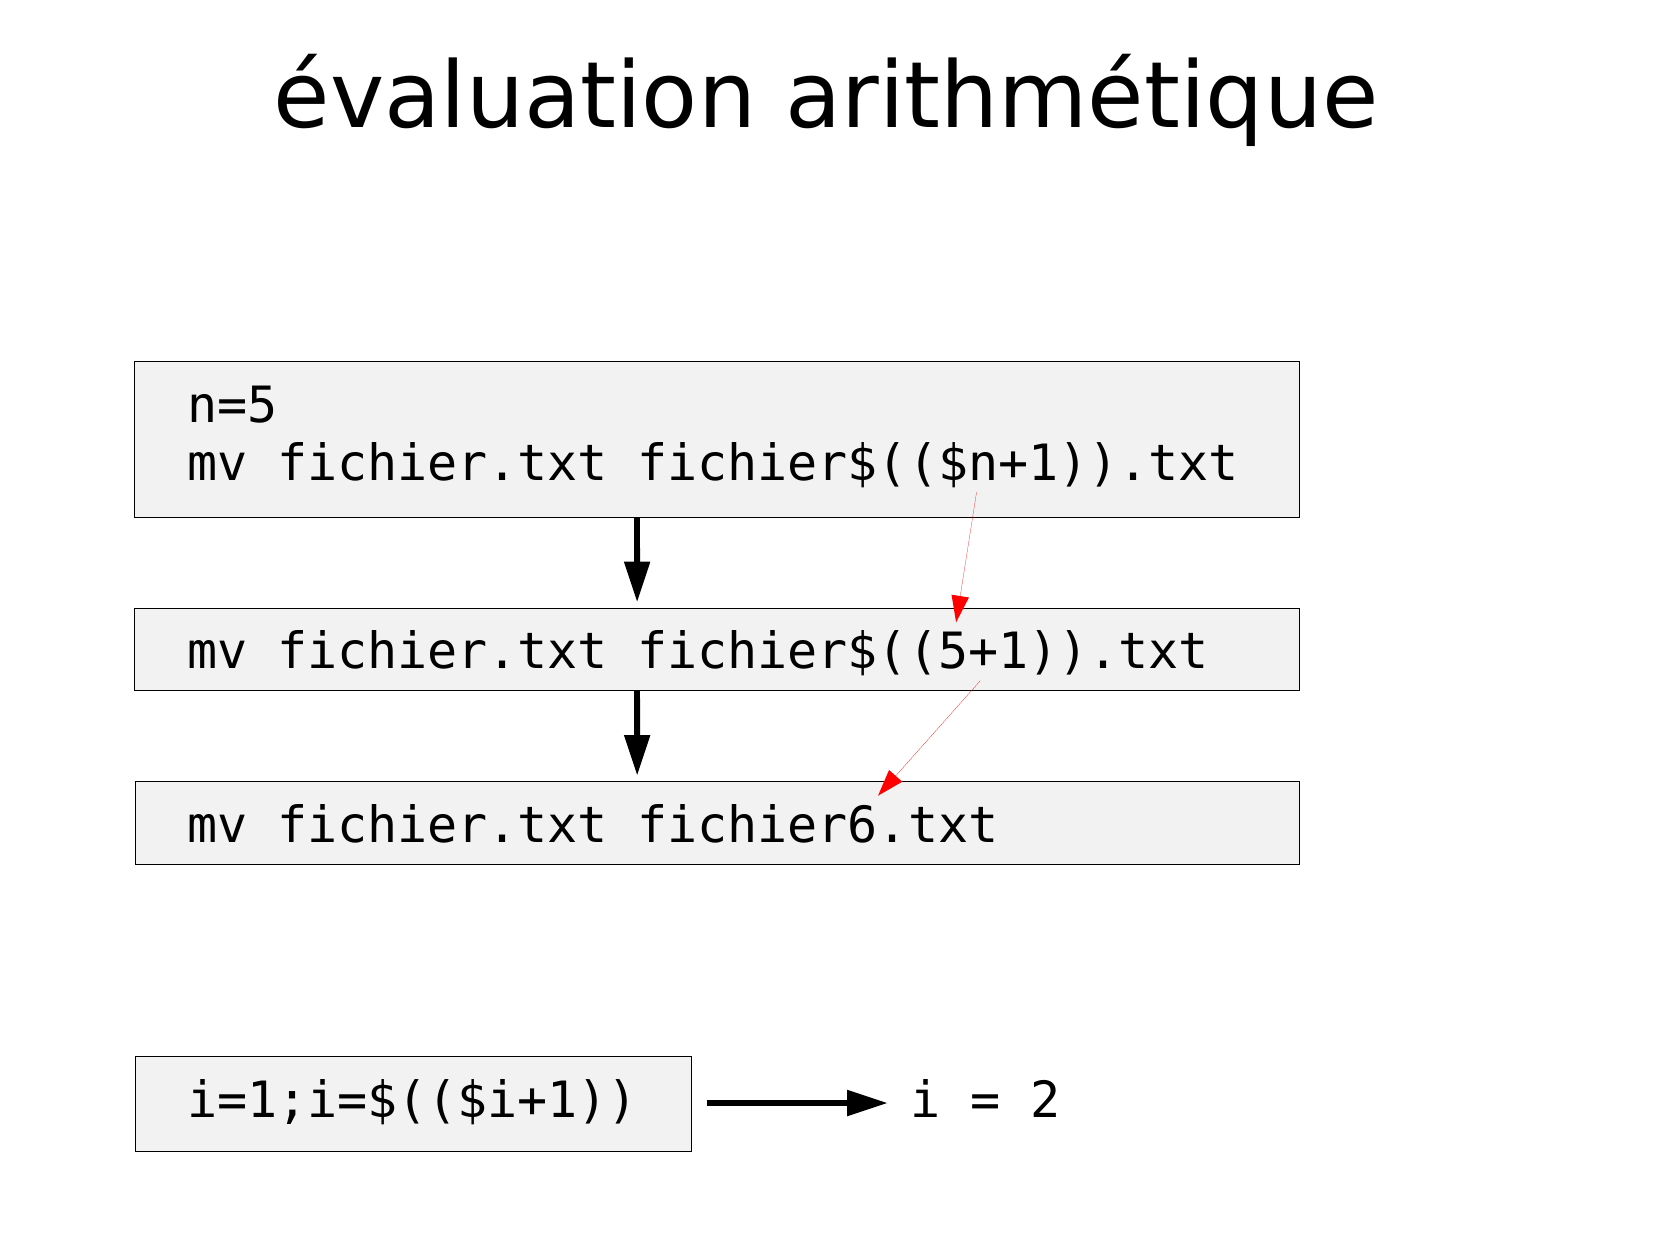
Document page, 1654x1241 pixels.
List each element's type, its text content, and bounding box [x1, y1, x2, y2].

text_box mv fichier.txt fichier$((5+1)).txt [187, 622, 1208, 681]
text_box [134, 361, 1300, 518]
title évaluation arithmétique [136, 34, 1518, 158]
text_box [957, 608, 1300, 691]
text_box i=1;i=$(($i+1)) [187, 1070, 657, 1129]
text_box mv fichier.txt fichier6.txt [187, 795, 1028, 854]
text_box [135, 781, 1300, 865]
text_box [135, 1056, 692, 1152]
text_box i = 2 [910, 1070, 1061, 1129]
text_box n=5 mv fichier.txt fichier$(($n+1)).txt [187, 375, 1268, 493]
text_box [134, 608, 979, 691]
